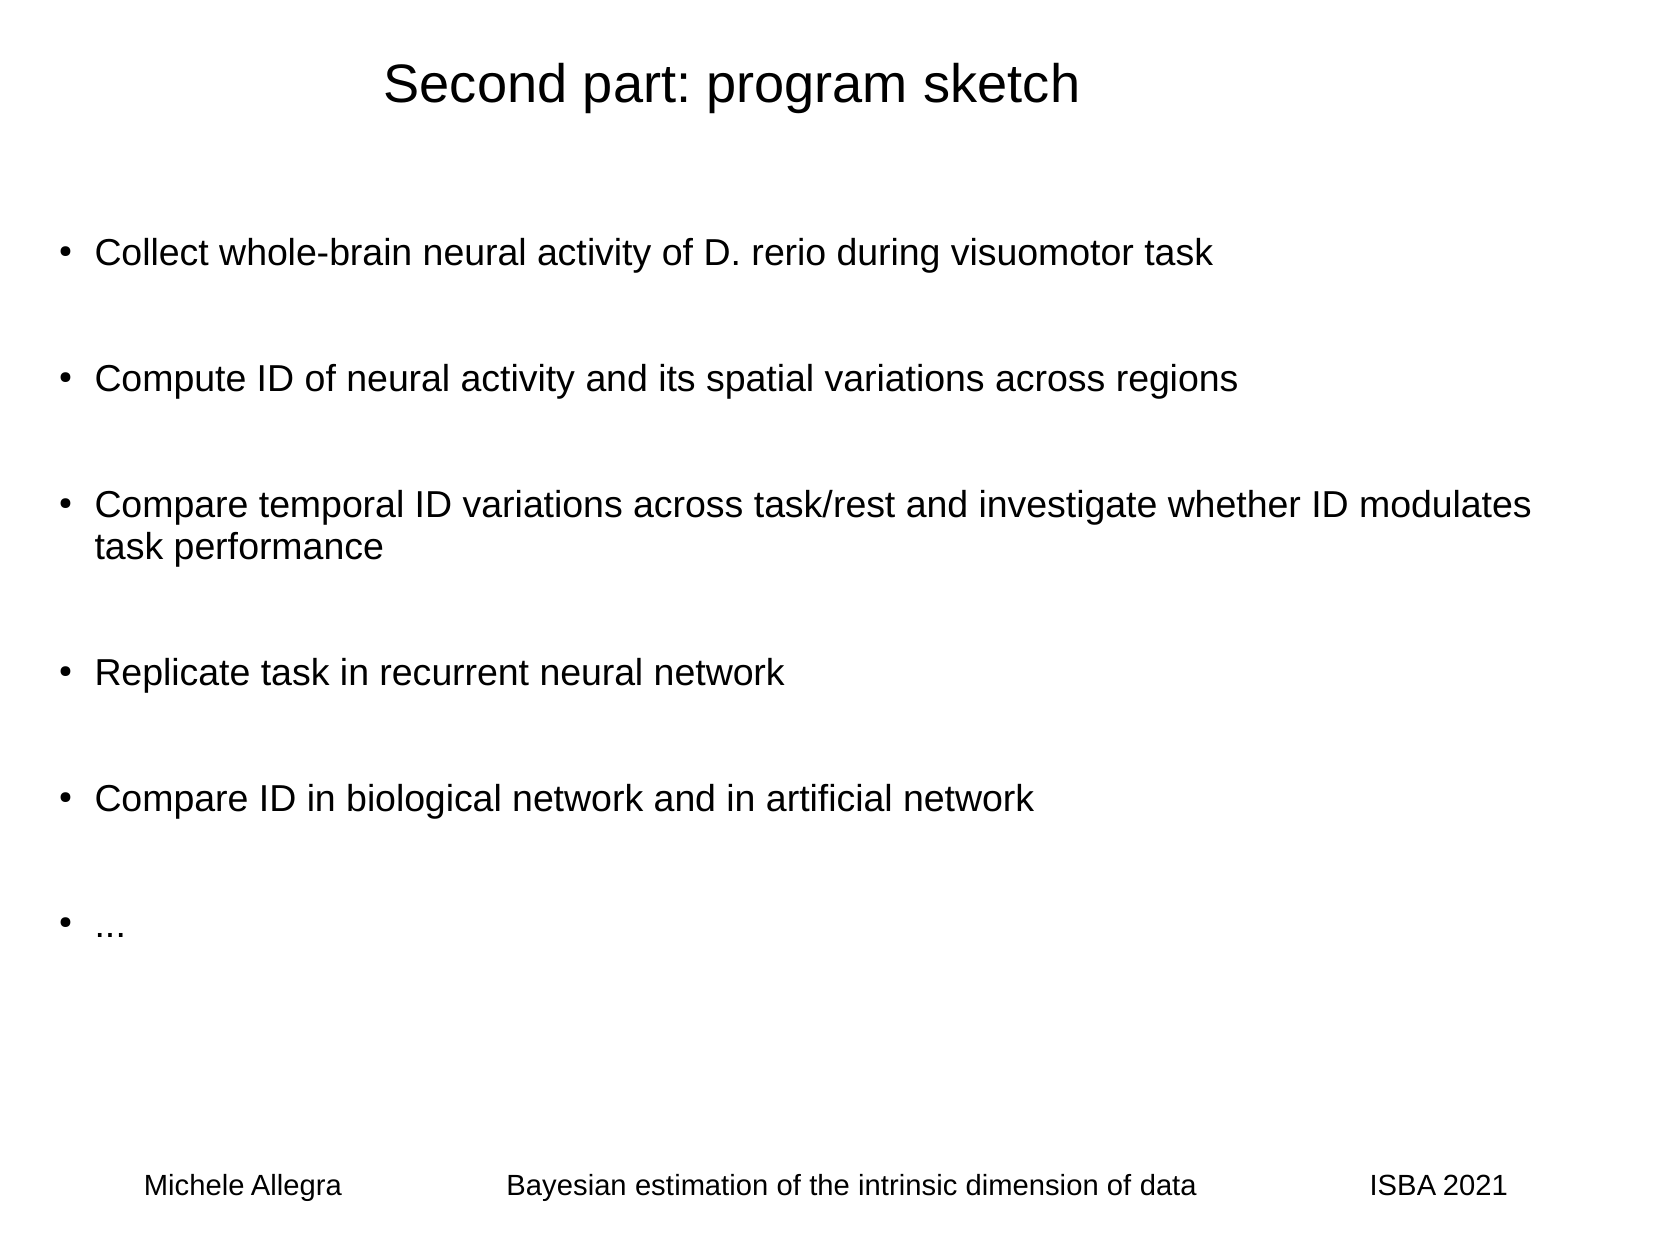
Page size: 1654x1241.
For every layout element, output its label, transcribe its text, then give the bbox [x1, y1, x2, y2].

title Michele Allegra Bayesian estimation of the intrinsic dimension of data ISBA 2021 [82, 1147, 1572, 1223]
text_box Collect whole-brain neural activity of D. rerio during visuomotor task Compute ID of neural activity and its spatial variations across regions Compare temporal ID variations across task/rest and investigate whether ID modulates task performance Replicate task in recurrent neural network Compare ID in biological network and in artificial network ... [59, 168, 1607, 967]
title Second part: program sketch [106, 32, 1359, 136]
